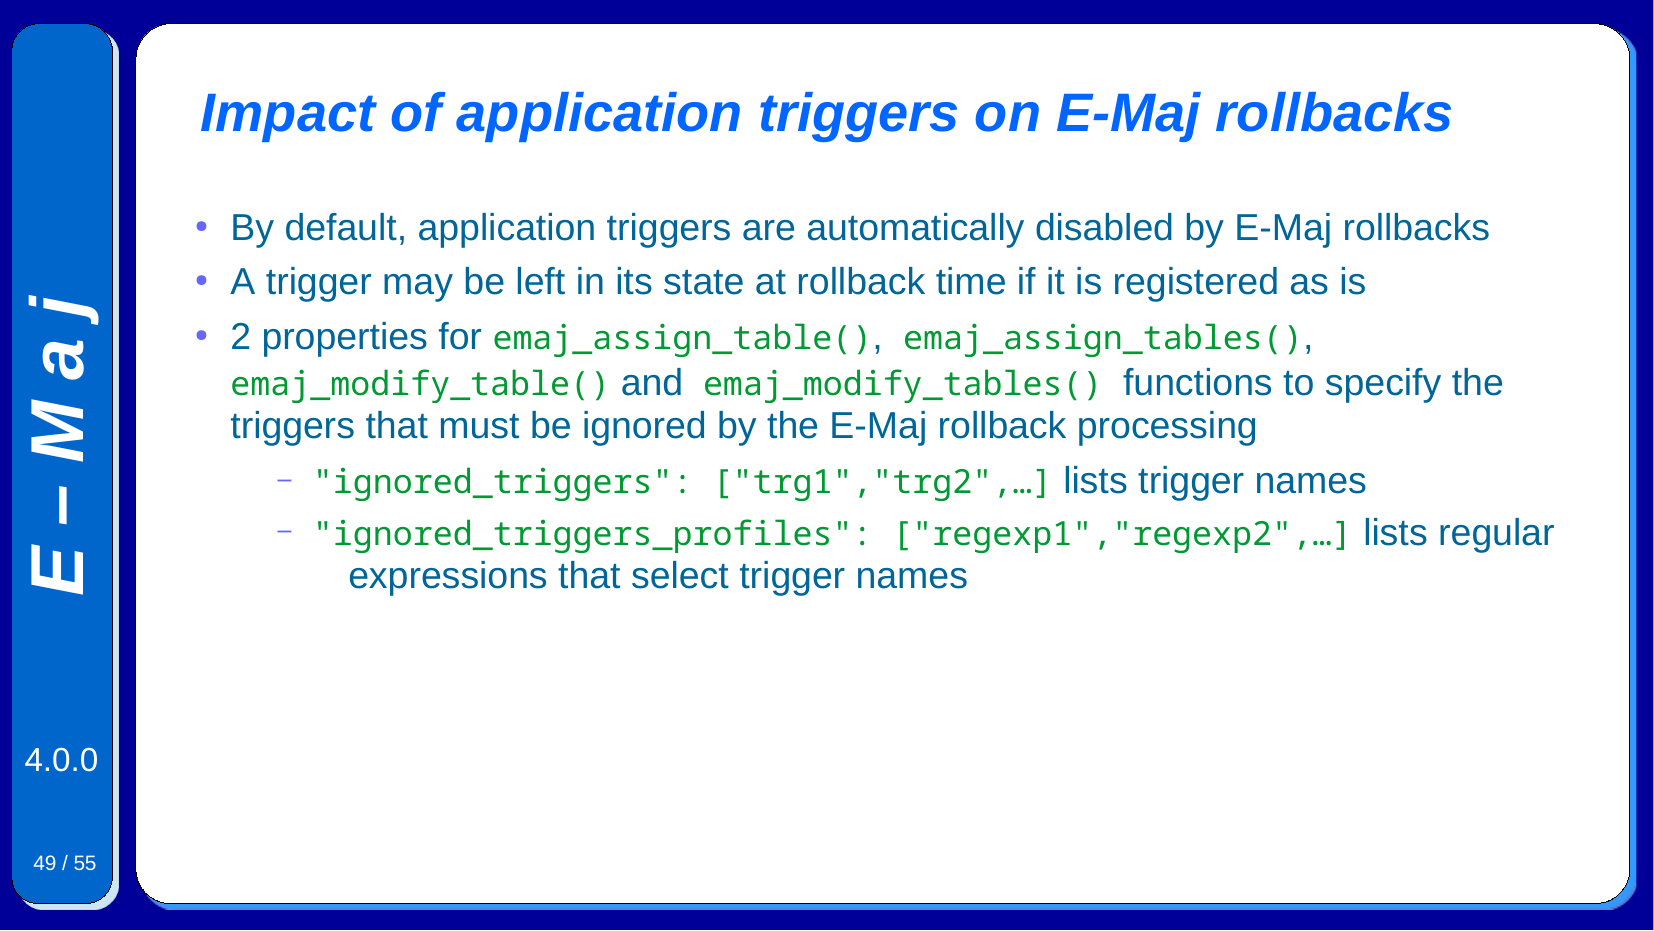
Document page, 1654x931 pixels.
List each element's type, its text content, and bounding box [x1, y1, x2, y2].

list By default, application triggers are automatically disabled by E-Maj rollbacks A trigger may be left in its state at rollback time if it is registered as is 2 properties for emaj_assign_table(), emaj_assign_tables(), emaj_modify_table() and emaj_modify_tables() functions to specify the triggers that must be ignored by the E-Maj rollback processing "ignored_triggers": ["trg1","trg2",…] lists trigger names "ignored_triggers_profiles": ["regexp1","regexp2",…] lists regular expressions that select trigger names [177, 206, 1587, 827]
title Impact of application triggers on E-Maj rollbacks [200, 34, 1575, 191]
